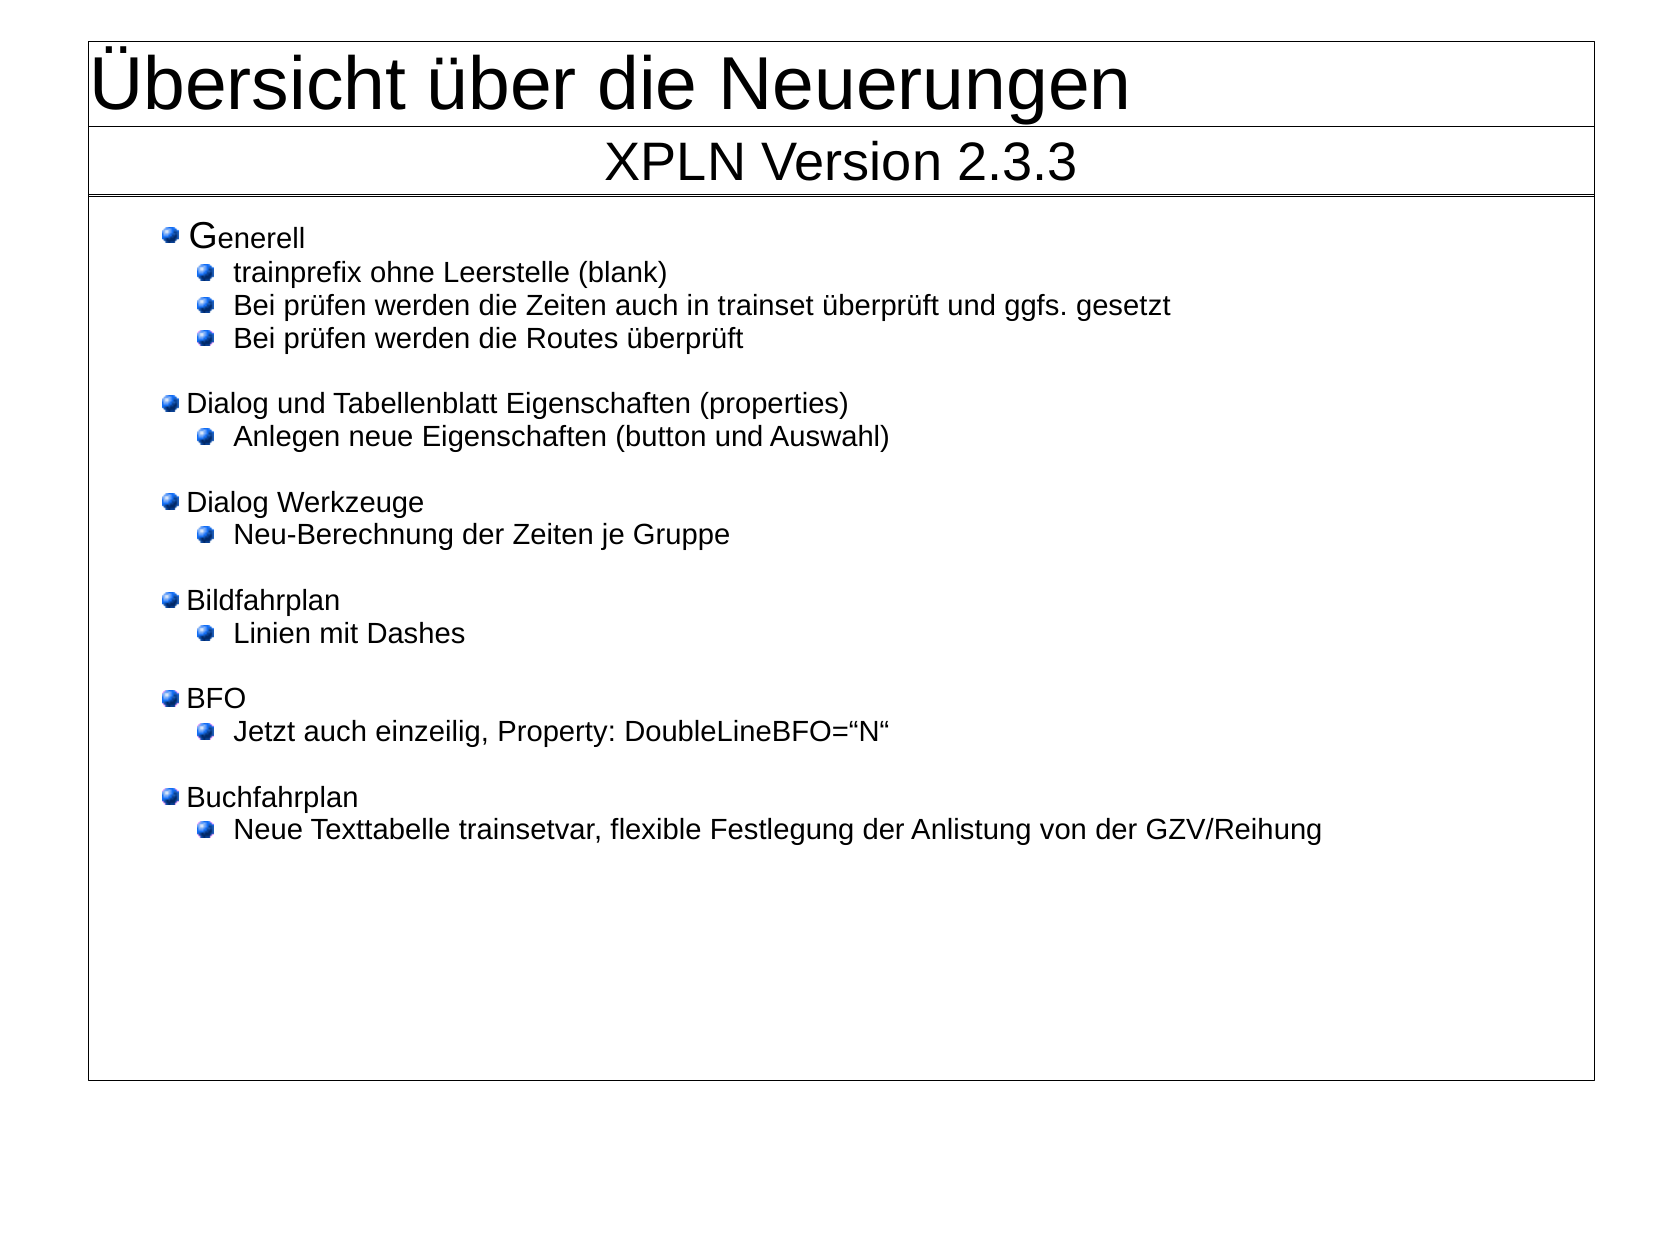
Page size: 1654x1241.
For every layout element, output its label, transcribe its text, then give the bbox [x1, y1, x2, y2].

title XPLN Version 2.3.3 [88, 126, 1595, 194]
text_box Generell trainprefix ohne Leerstelle (blank) Bei prüfen werden die Zeiten auch in trainset überprüft und ggfs. gesetzt Bei prüfen werden die Routes überprüft Dialog und Tabellenblatt Eigenschaften (properties) Anlegen neue Eigenschaften (button und Auswahl) Dialog Werkzeuge Neu-Berechnung der Zeiten je Gruppe Bildfahrplan Linien mit Dashes BFO Jetzt auch einzeilig, Property: DoubleLineBFO=“N“ Buchfahrplan Neue Texttabelle trainsetvar, flexible Festlegung der Anlistung von der GZV/Reihung [147, 206, 1536, 986]
title Übersicht über die Neuerungen [88, 41, 1595, 126]
